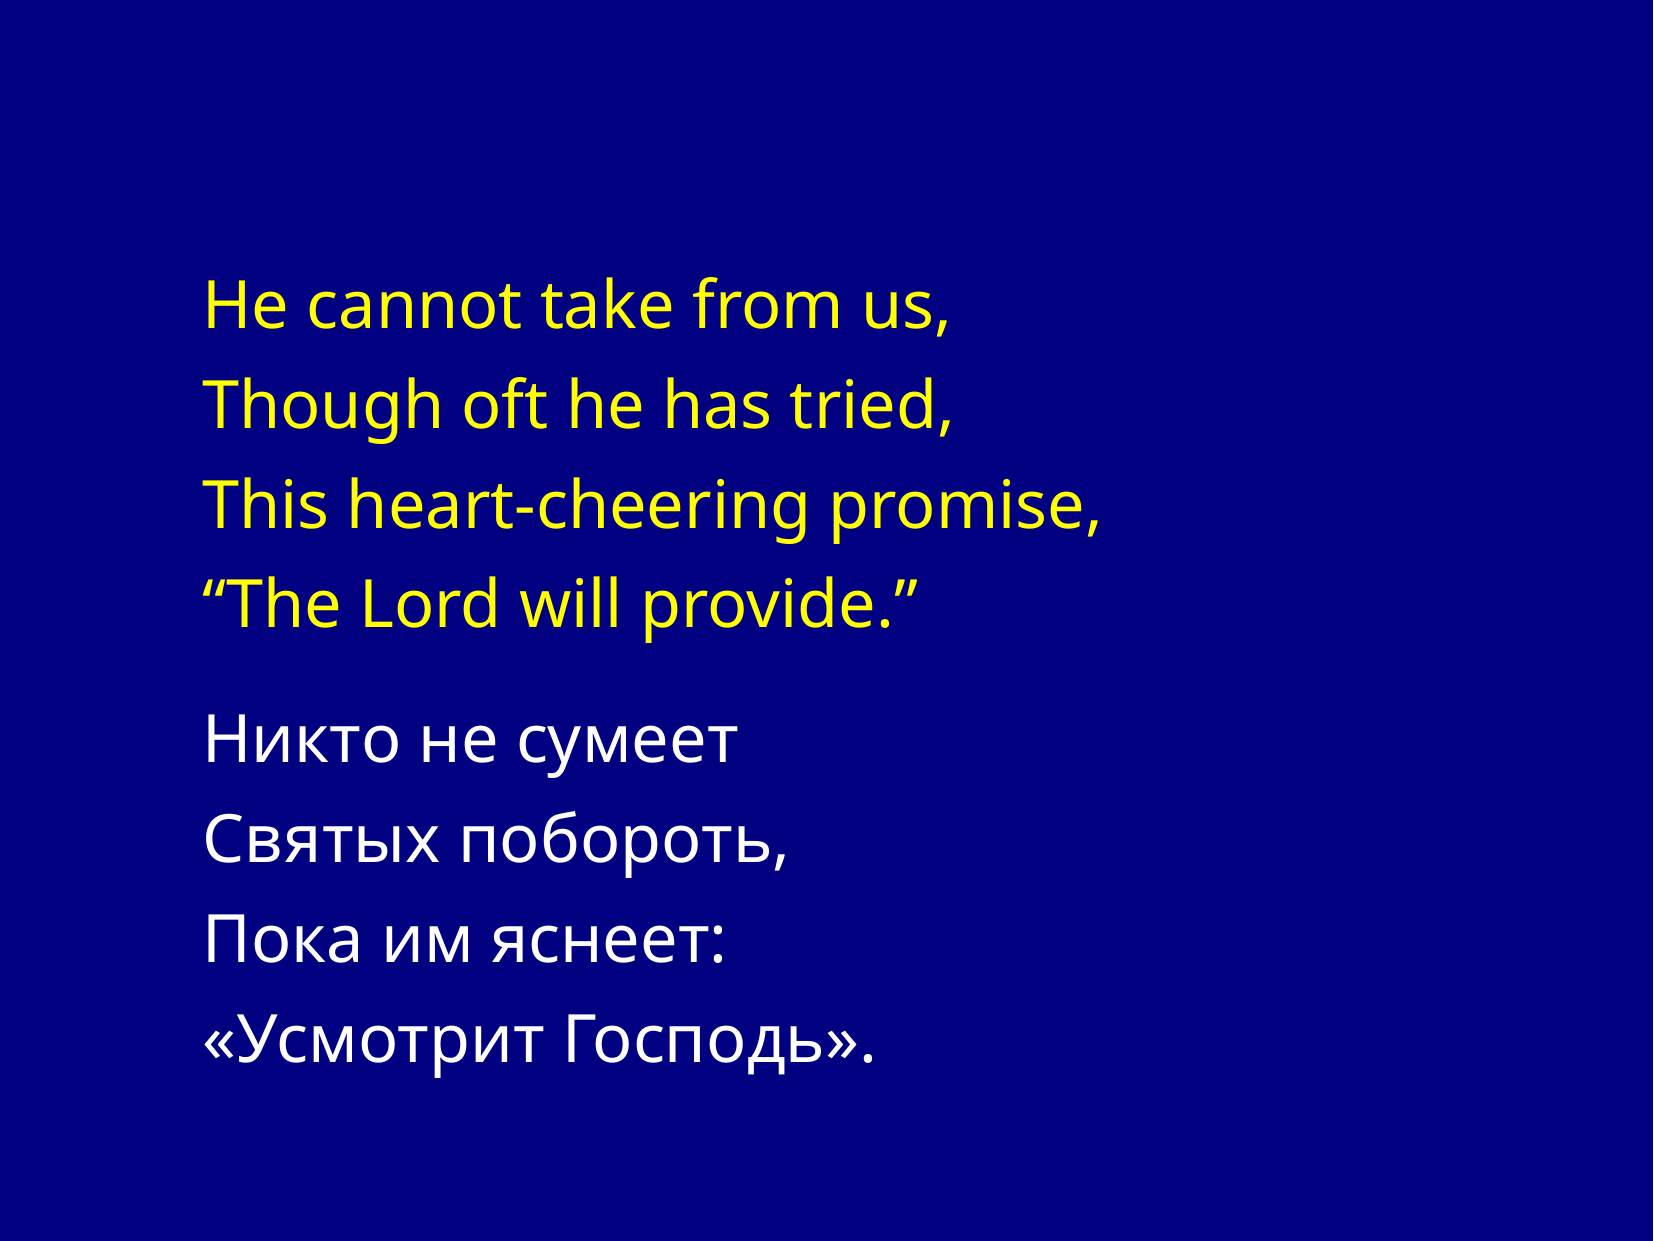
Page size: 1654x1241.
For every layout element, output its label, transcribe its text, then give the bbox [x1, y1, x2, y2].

text_box Никто не сумеет Святых побороть, Пока им яснеет: «Усмотрит Господь». [75, 675, 1576, 1163]
text_box He cannot take from us, Though oft he has tried, This heart-cheering promise, “The Lord will provide.” [75, 150, 1576, 638]
